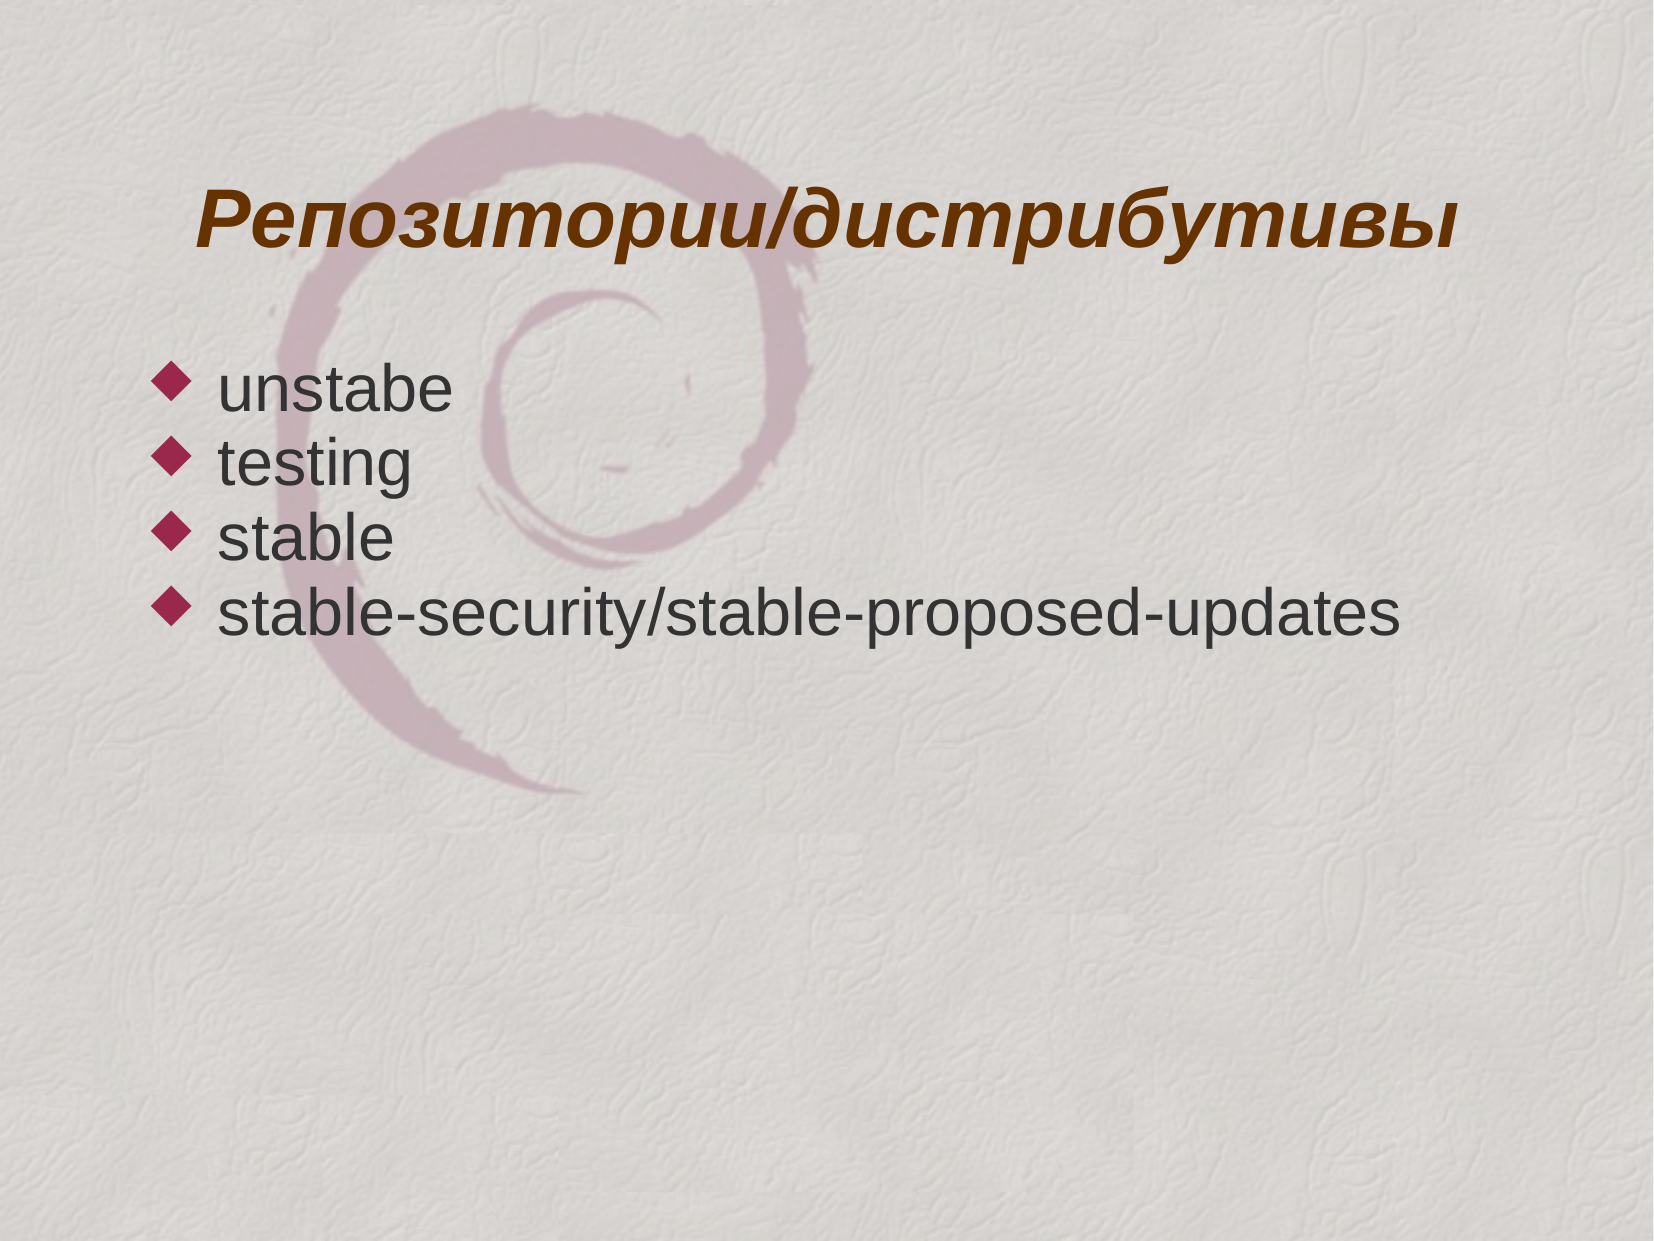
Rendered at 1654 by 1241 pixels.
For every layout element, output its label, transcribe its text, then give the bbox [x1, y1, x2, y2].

picture [0, 0, 1654, 1241]
list unstabe testing stable stable-security/stable-proposed-updates [134, 350, 1516, 1170]
title Репозитории/дистрибутивы [121, 114, 1534, 322]
